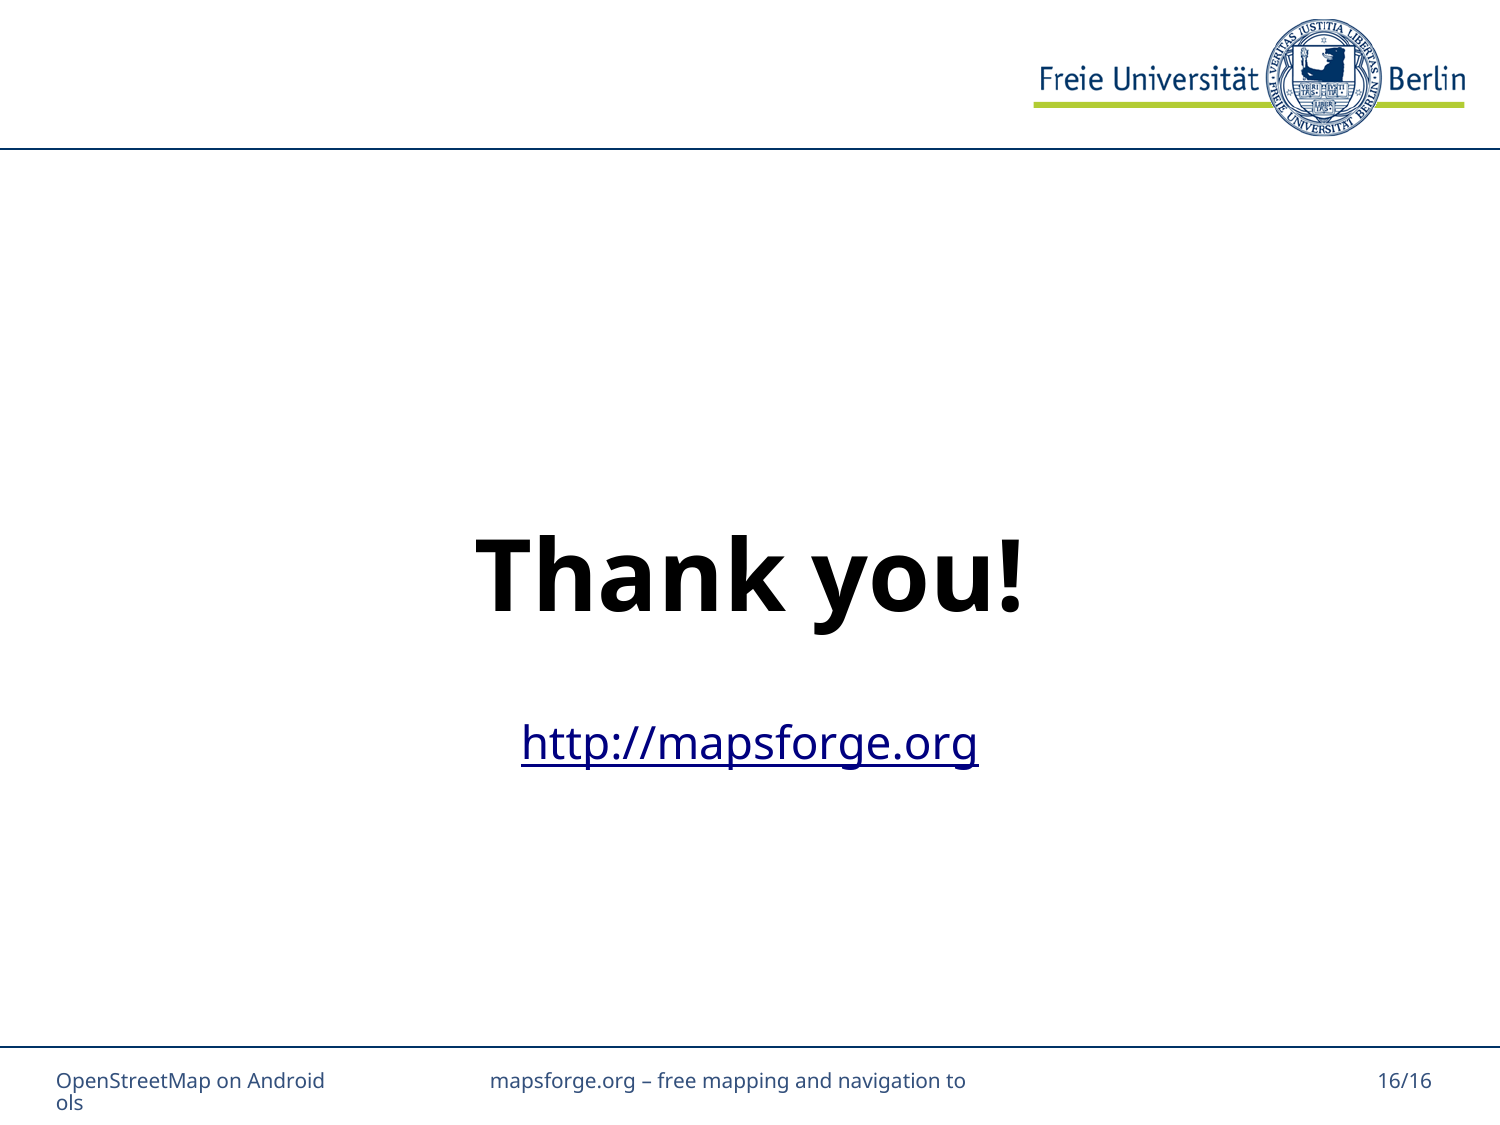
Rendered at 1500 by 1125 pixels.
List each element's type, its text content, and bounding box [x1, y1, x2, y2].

picture [1033, 19, 1470, 137]
list http://mapsforge.org [47, 711, 1453, 767]
list Thank you! [47, 504, 1453, 626]
